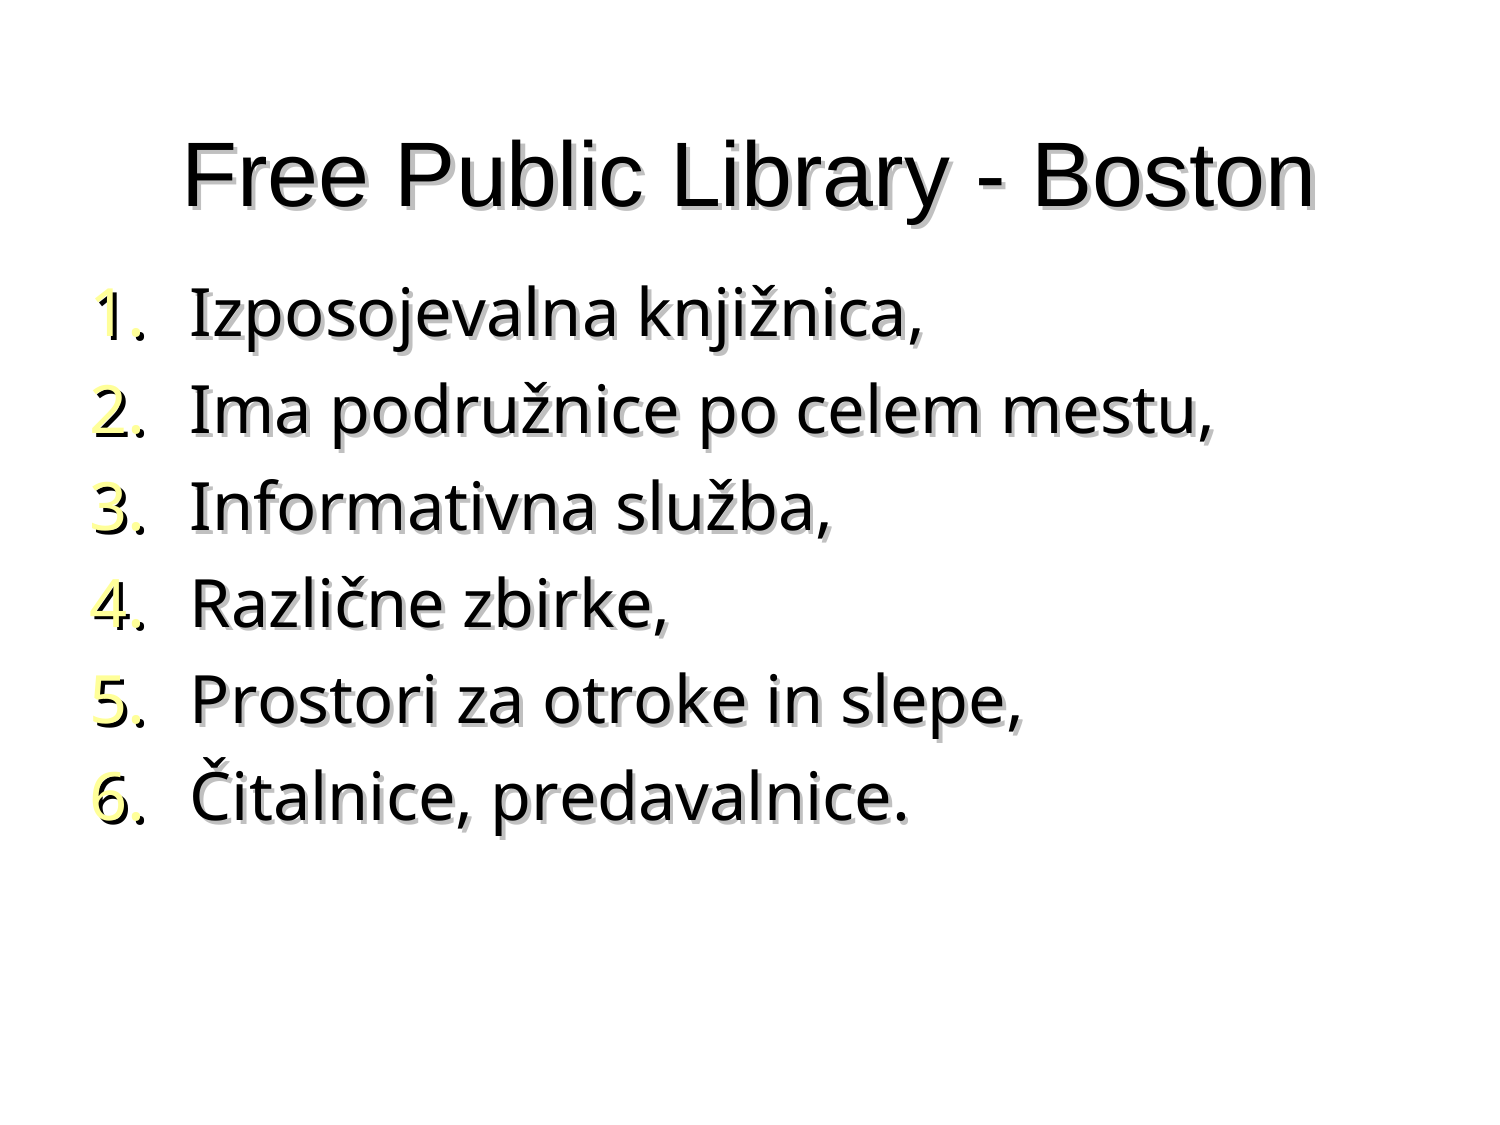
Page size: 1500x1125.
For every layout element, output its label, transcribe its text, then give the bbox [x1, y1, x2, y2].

list Izposojevalna knjižnica, Ima podružnice po celem mestu, Informativna služba, Različne zbirke, Prostori za otroke in slepe, Čitalnice, predavalnice. [75, 262, 1426, 1006]
title Free Public Library - Boston [75, 25, 1426, 233]
